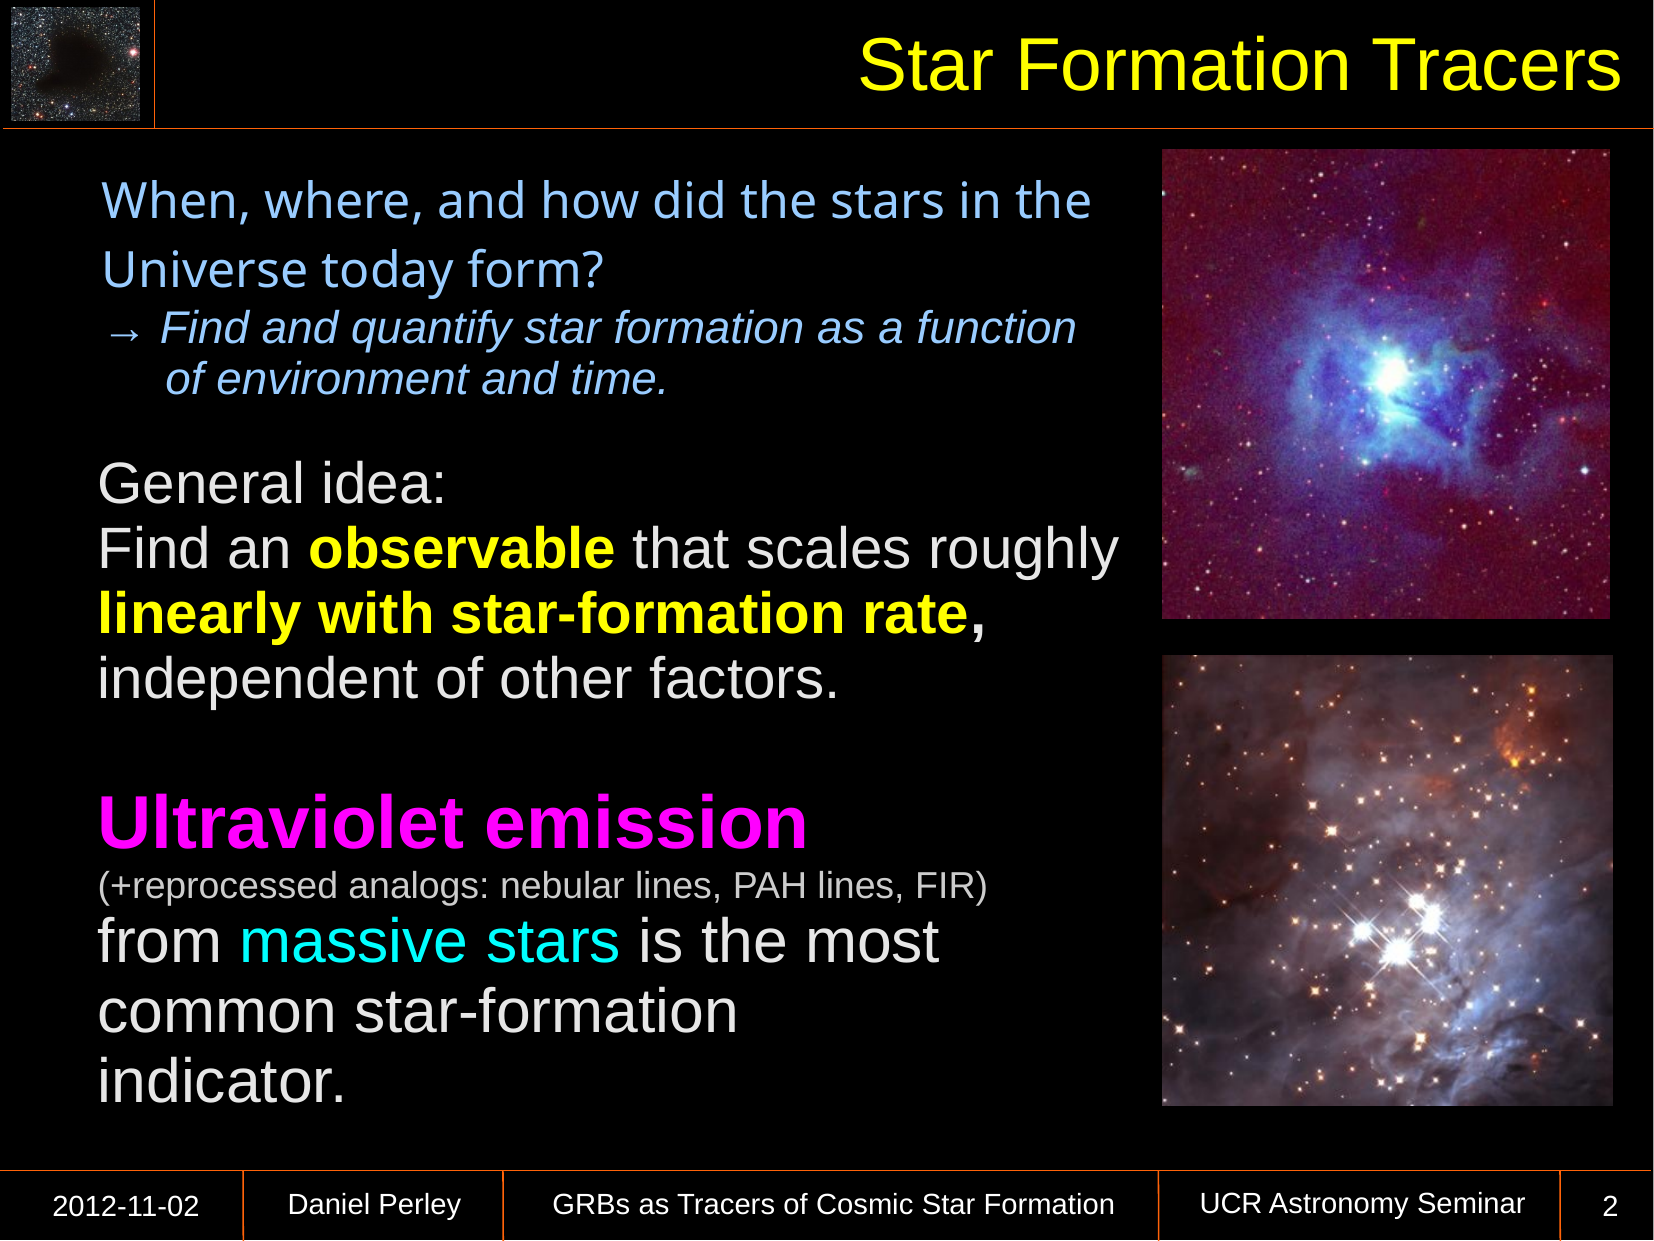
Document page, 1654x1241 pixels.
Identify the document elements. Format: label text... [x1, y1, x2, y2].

picture [1162, 655, 1613, 1106]
text_box Ultraviolet emission (+reprocessed analogs: nebular lines, PAH lines, FIR) from massive stars is the most common star-formation indicator. [82, 773, 1021, 1124]
text_box When, where, and how did the stars in the Universe today form? → Find and quantify star formation as a function of environment and time. [86, 157, 1120, 417]
text_box General idea: Find an observable that scales roughly linearly with star-formation rate, independent of other factors. [82, 378, 1246, 719]
title Star Formation Tracers [594, 21, 1624, 108]
picture [1162, 149, 1610, 619]
picture [11, 7, 140, 121]
